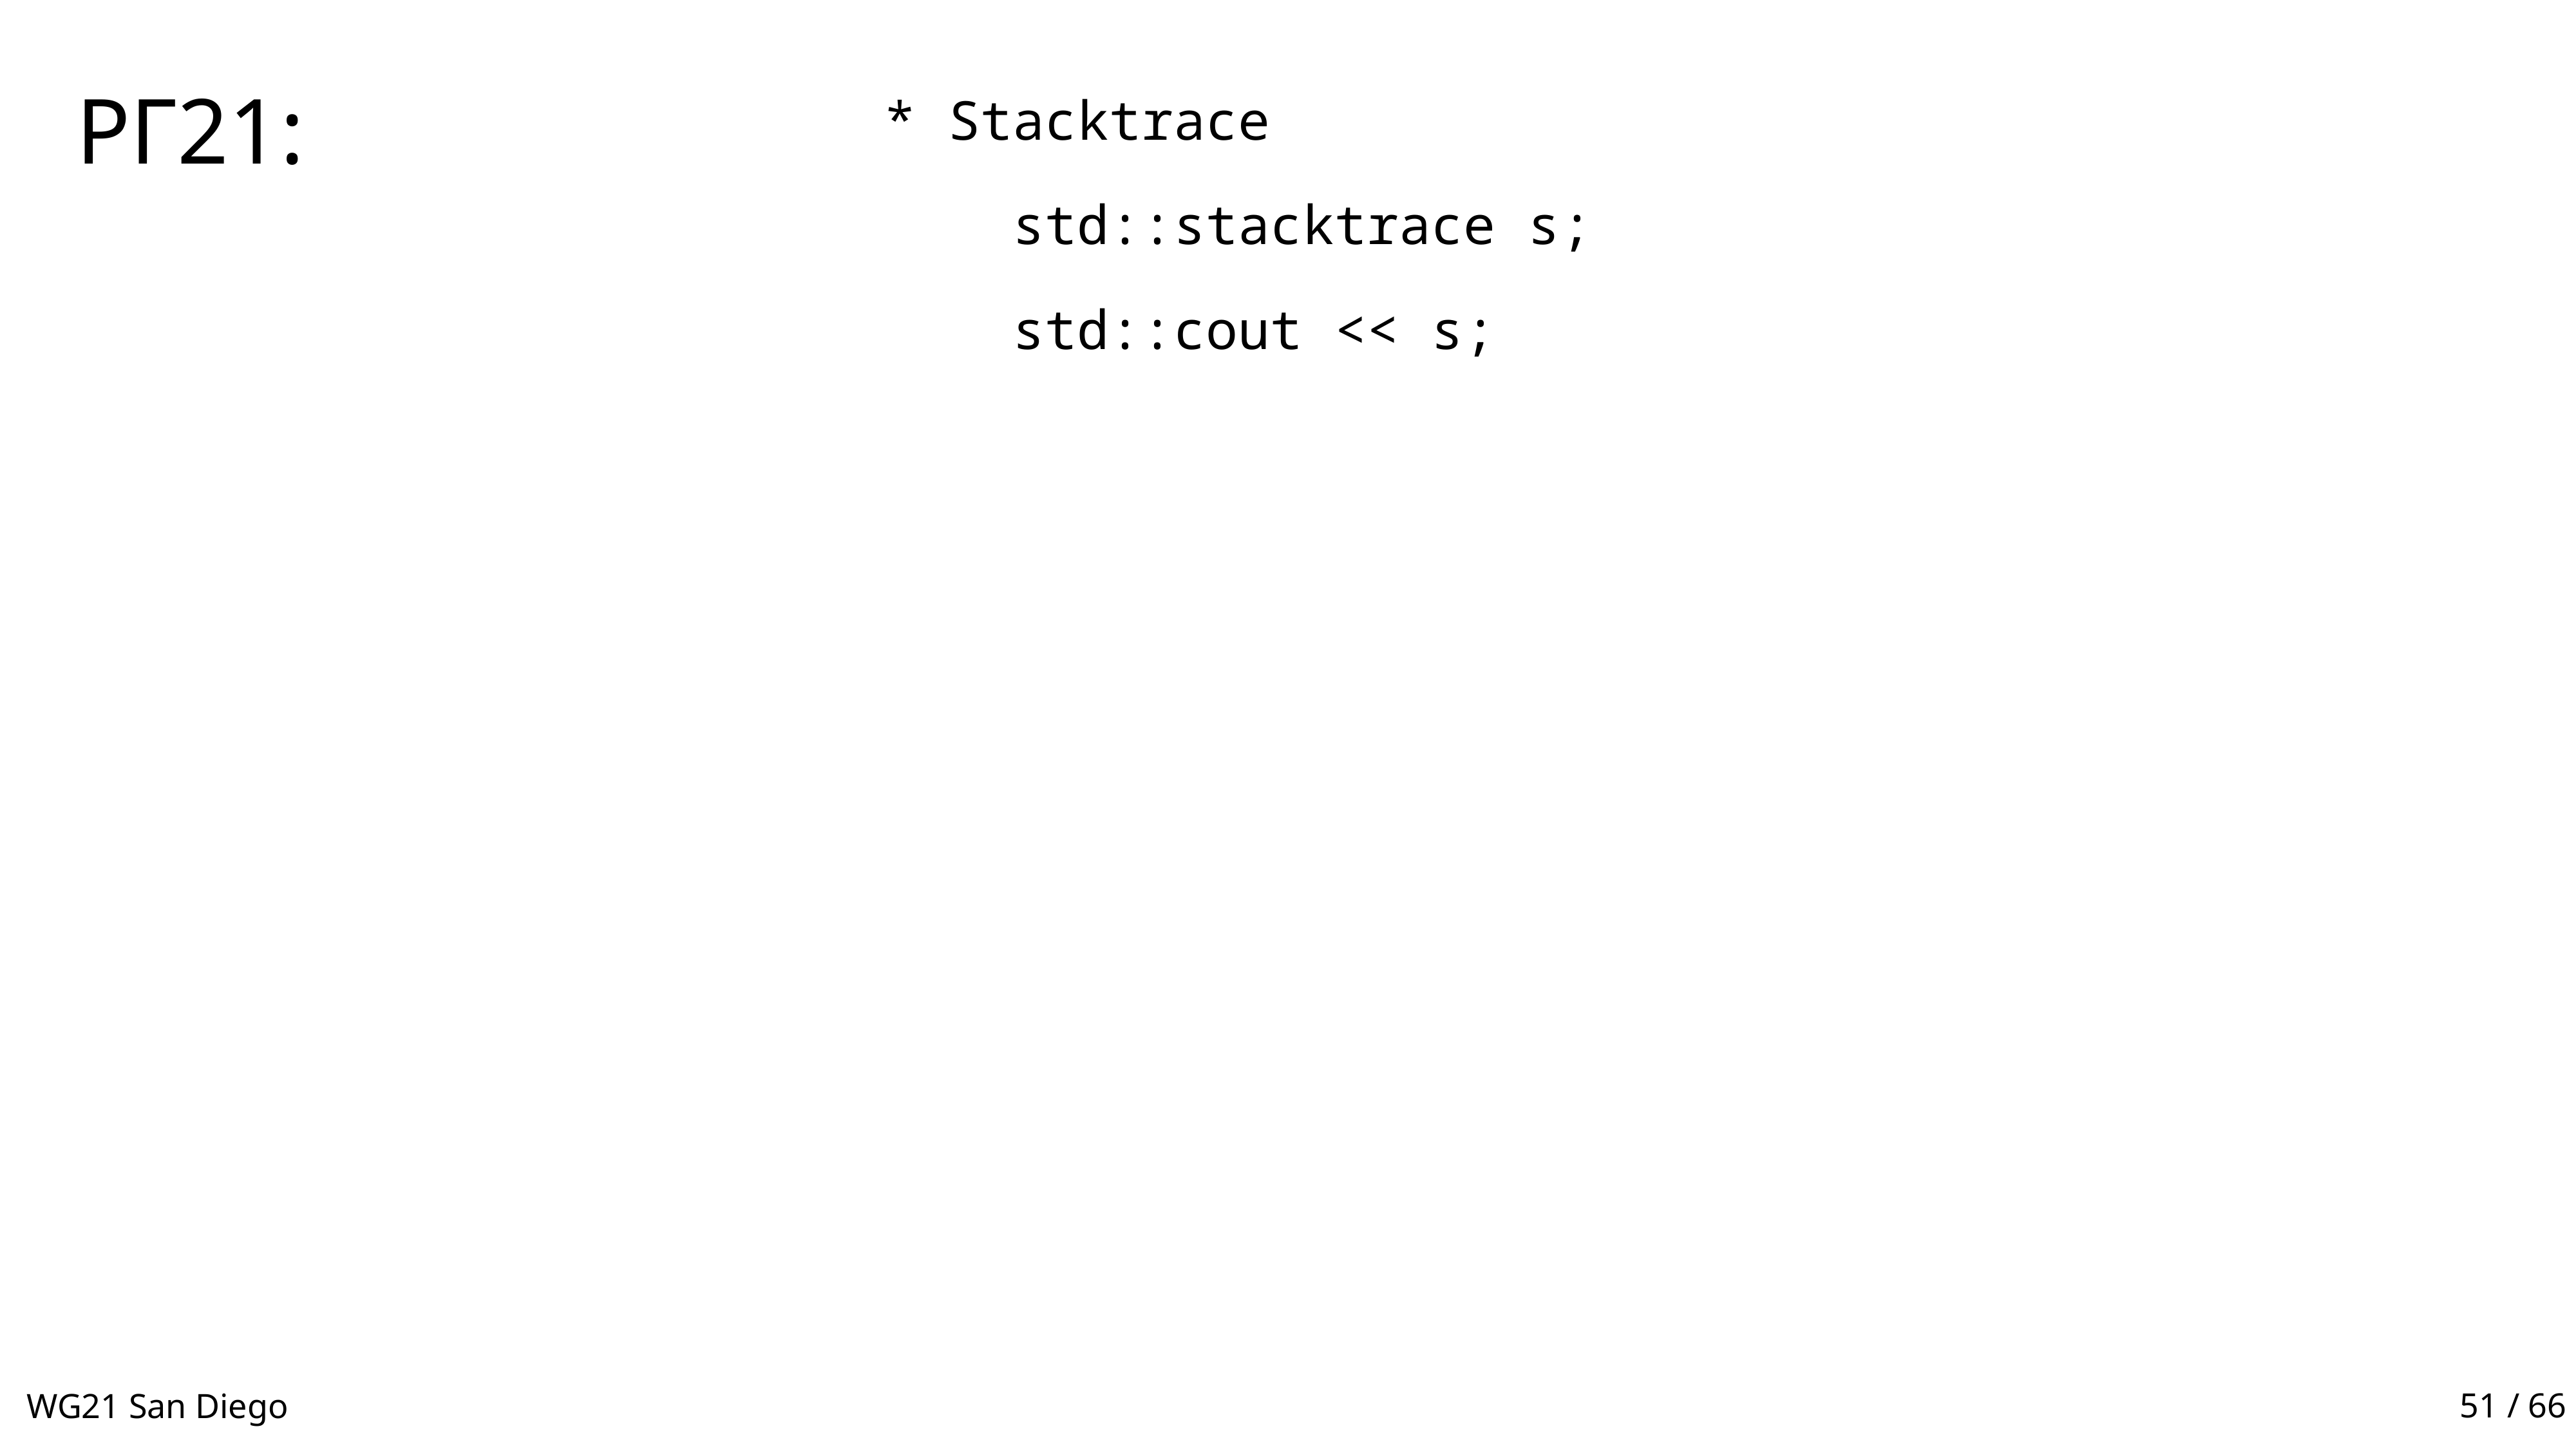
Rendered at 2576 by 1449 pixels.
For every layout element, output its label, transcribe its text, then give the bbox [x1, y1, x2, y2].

list <number> / 66 [1479, 1376, 2576, 1431]
list * Stacktrace std::stacktrace s; std::cout << s; [875, 81, 2460, 1249]
title РГ21: [66, 81, 802, 486]
list WG21 San Diego [17, 1376, 1114, 1431]
